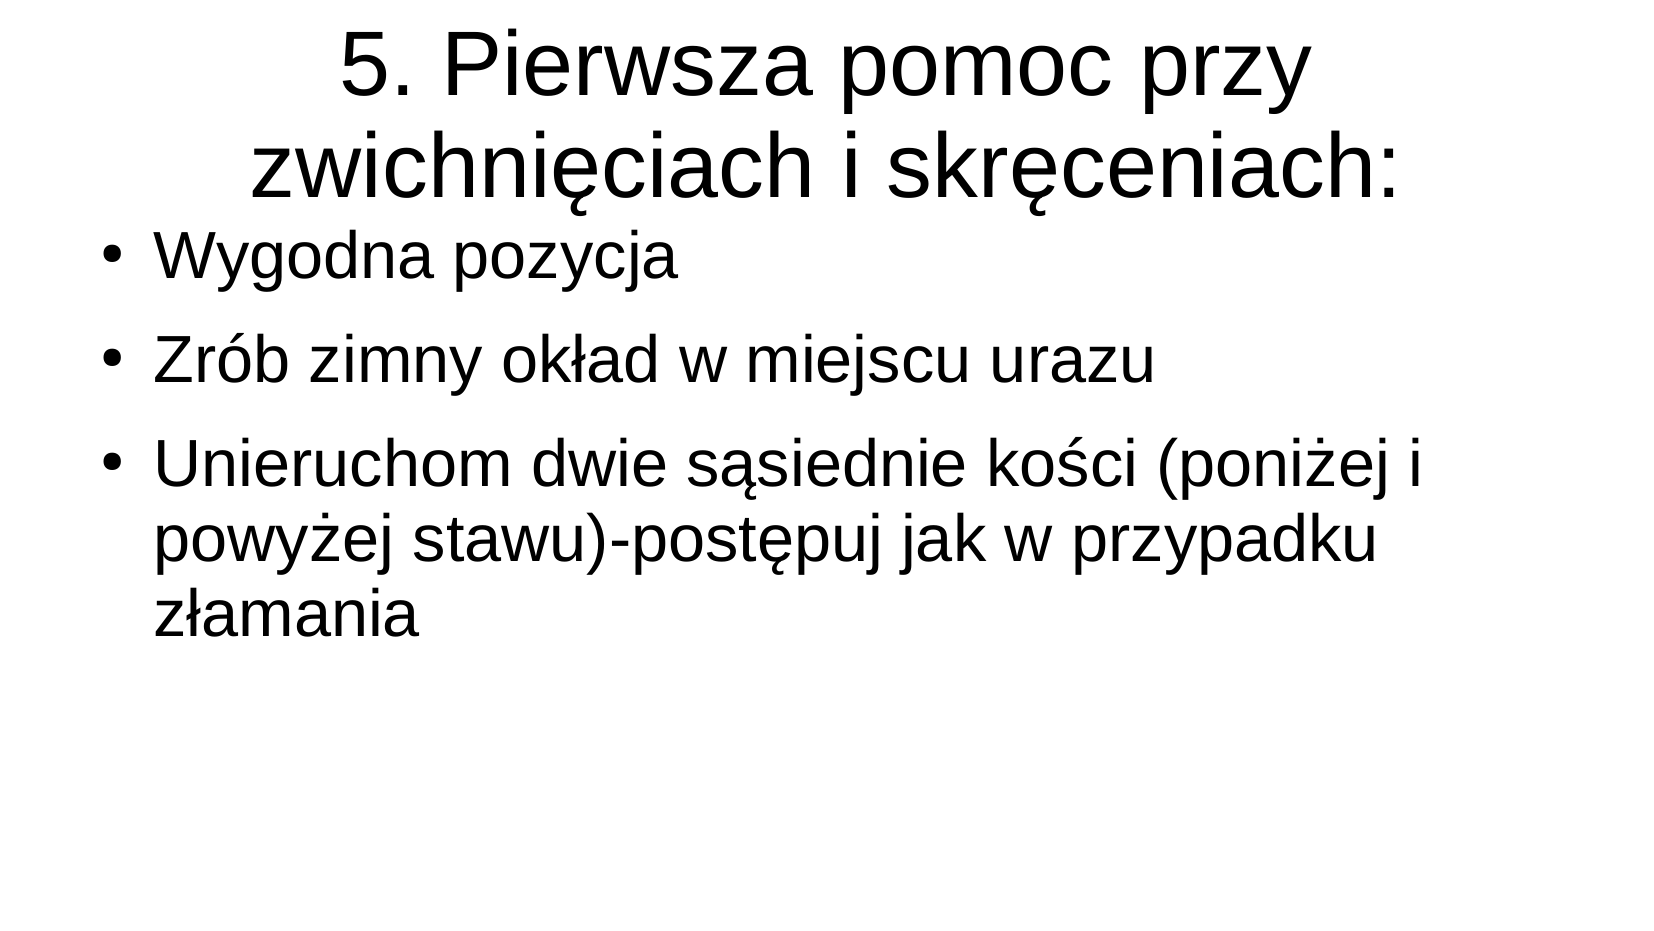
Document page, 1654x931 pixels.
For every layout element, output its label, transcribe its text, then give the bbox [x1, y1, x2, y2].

title 5. Pierwsza pomoc przy zwichnięciach i skręceniach: [82, 12, 1571, 217]
list Wygodna pozycja Zrób zimny okład w miejscu urazu Unieruchom dwie sąsiednie kości (poniżej i powyżej stawu)-postępuj jak w przypadku złamania [82, 217, 1571, 758]
